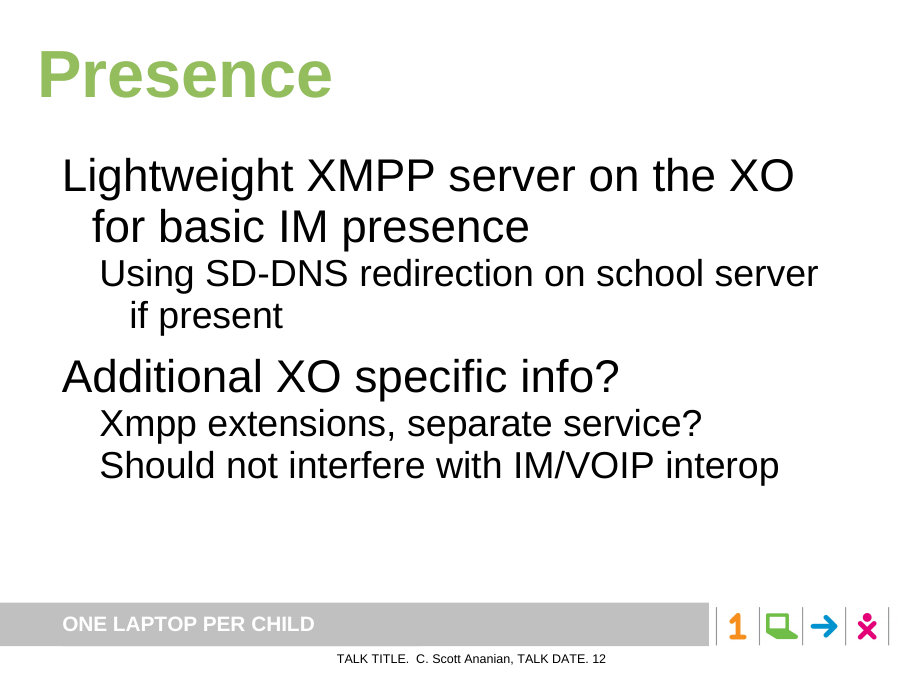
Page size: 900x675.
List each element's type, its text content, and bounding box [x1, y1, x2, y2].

list Lightweight XMPP server on the XO for basic IM presence Using SD-DNS redirection on school server if present Additional XO specific info? Xmpp extensions, separate service? Should not interfere with IM/VOIP interop [61, 150, 844, 675]
title Presence [37, 37, 856, 211]
picture [844, 598, 898, 655]
